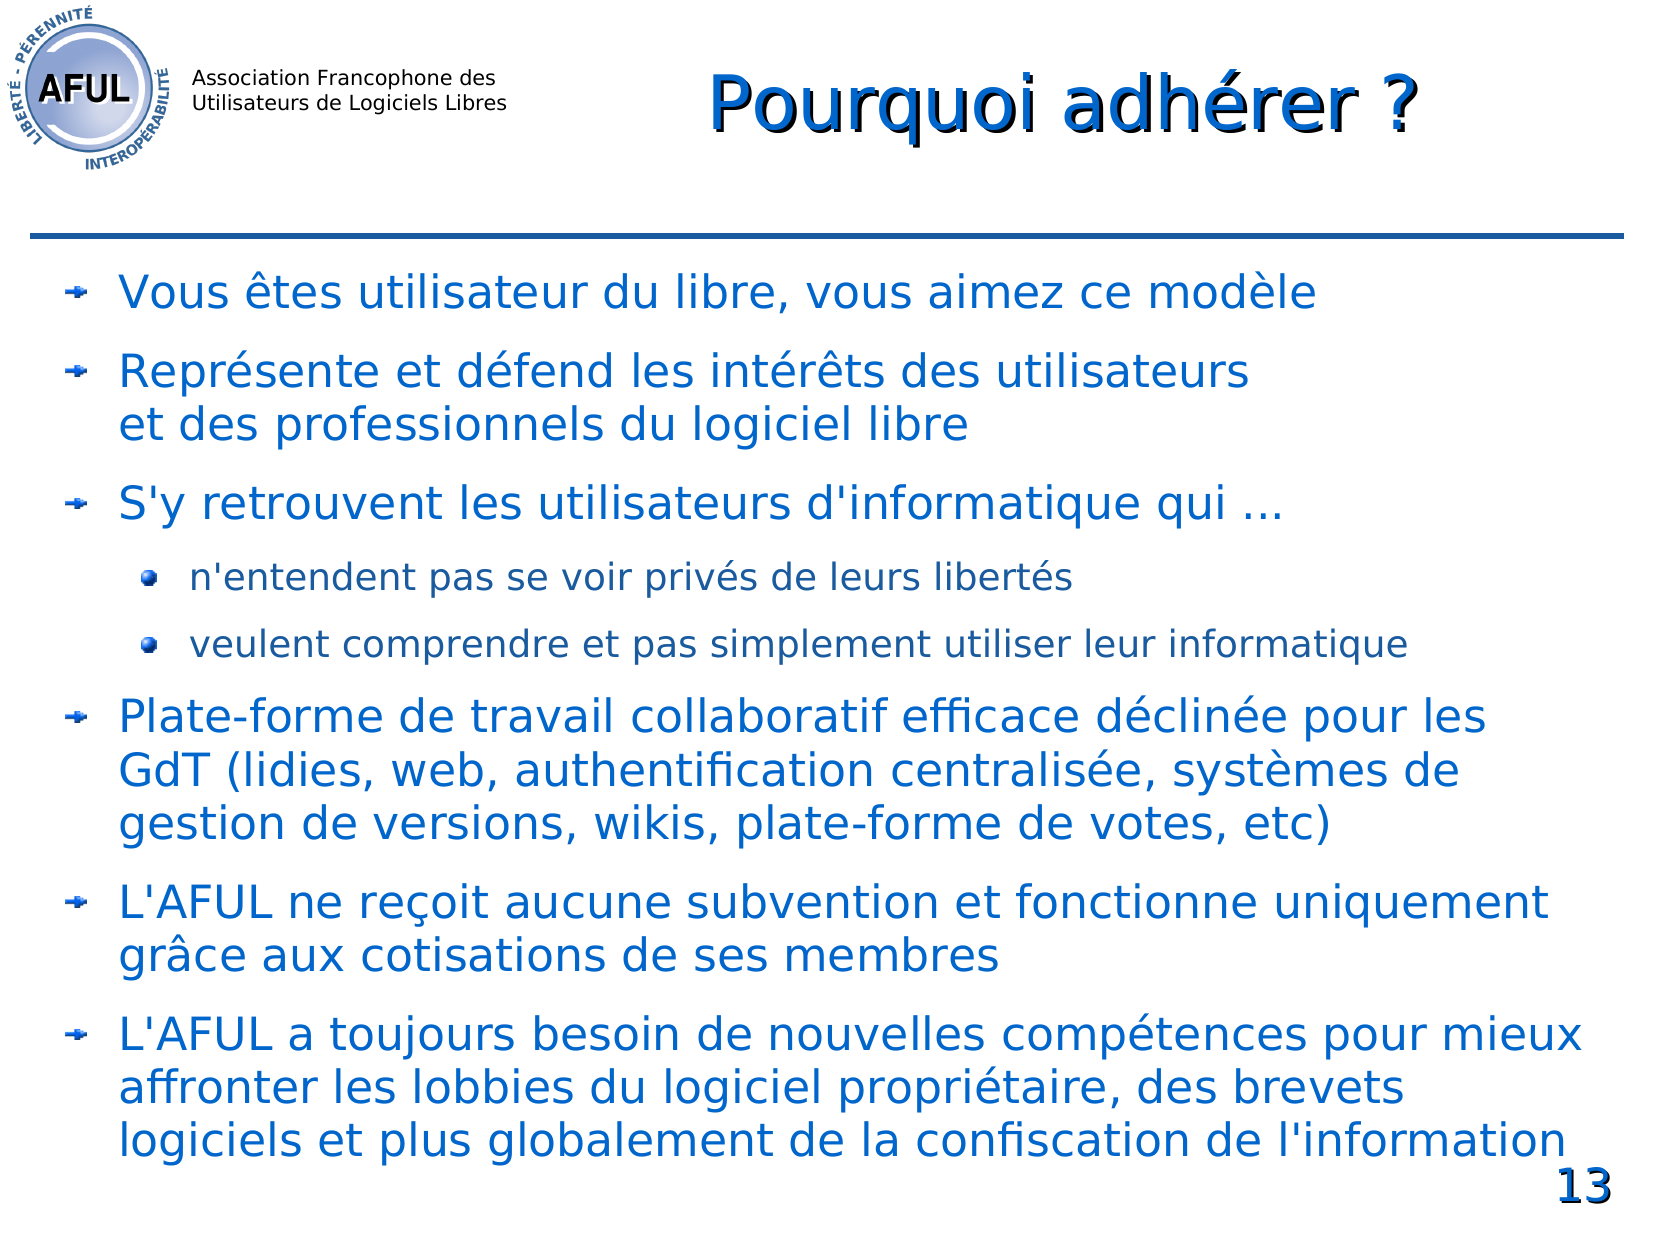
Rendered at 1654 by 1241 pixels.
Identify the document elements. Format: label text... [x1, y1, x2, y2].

picture [0, 0, 178, 178]
title Pourquoi adhérer ? [501, 0, 1625, 207]
list Vous êtes utilisateur du libre, vous aimez ce modèle Représente et défend les intérêts des utilisateurs et des professionnels du logiciel libre S'y retrouvent les utilisateurs d'informatique qui ... n'entendent pas se voir privés de leurs libertés veulent comprendre et pas simplement utiliser leur informatique Plate-forme de travail collaboratif efficace déclinée pour les GdT (lidies, web, authentification centralisée, systèmes de gestion de versions, wikis, plate-forme de votes, etc) L'AFUL ne reçoit aucune subvention et fonctionne uniquement grâce aux cotisations de ses membres L'AFUL a toujours besoin de nouvelles compétences pour mieux affronter les lobbies du logiciel propriétaire, des brevets logiciels et plus globalement de la confiscation de l'information [47, 265, 1595, 1211]
